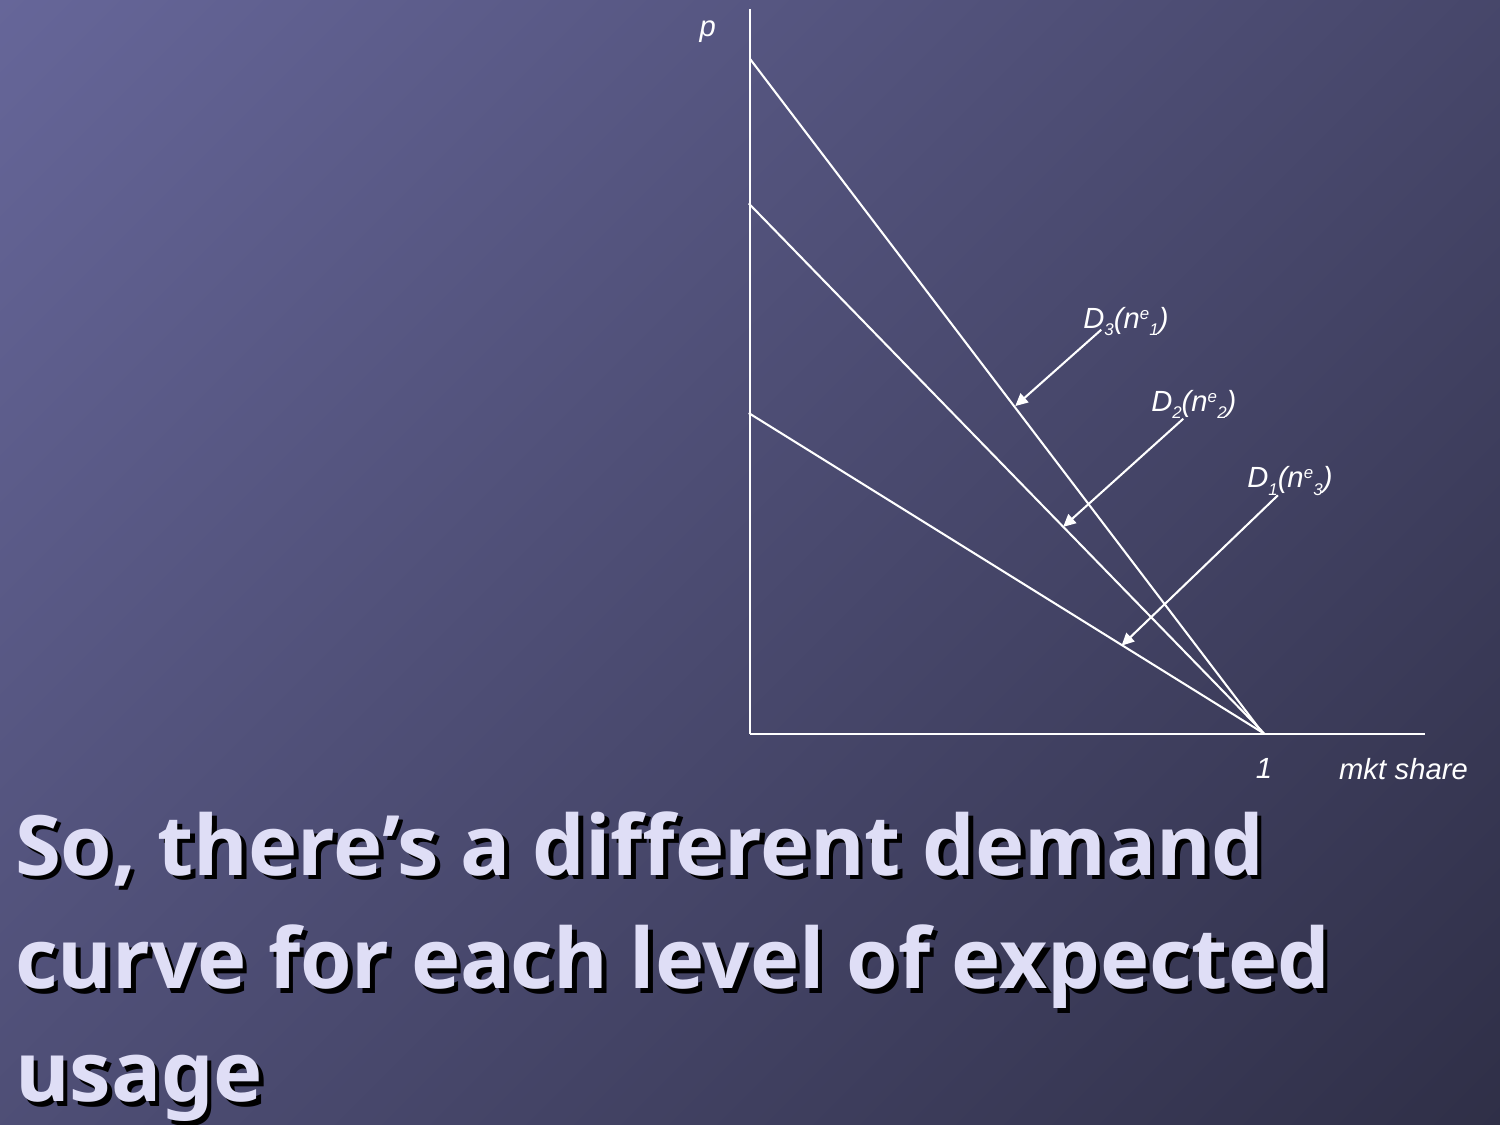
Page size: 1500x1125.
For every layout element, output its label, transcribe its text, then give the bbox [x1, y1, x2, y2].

text_box D2(ne2) [1136, 375, 1280, 430]
text_box D3(ne1) [1068, 291, 1198, 347]
text_box mkt share [1324, 742, 1483, 793]
title So, there’s a different demand curve for each level of expected usage [0, 798, 1500, 1114]
text_box p [684, 0, 731, 50]
text_box 1 [1241, 741, 1288, 792]
text_box D1(ne3) [1232, 451, 1367, 506]
